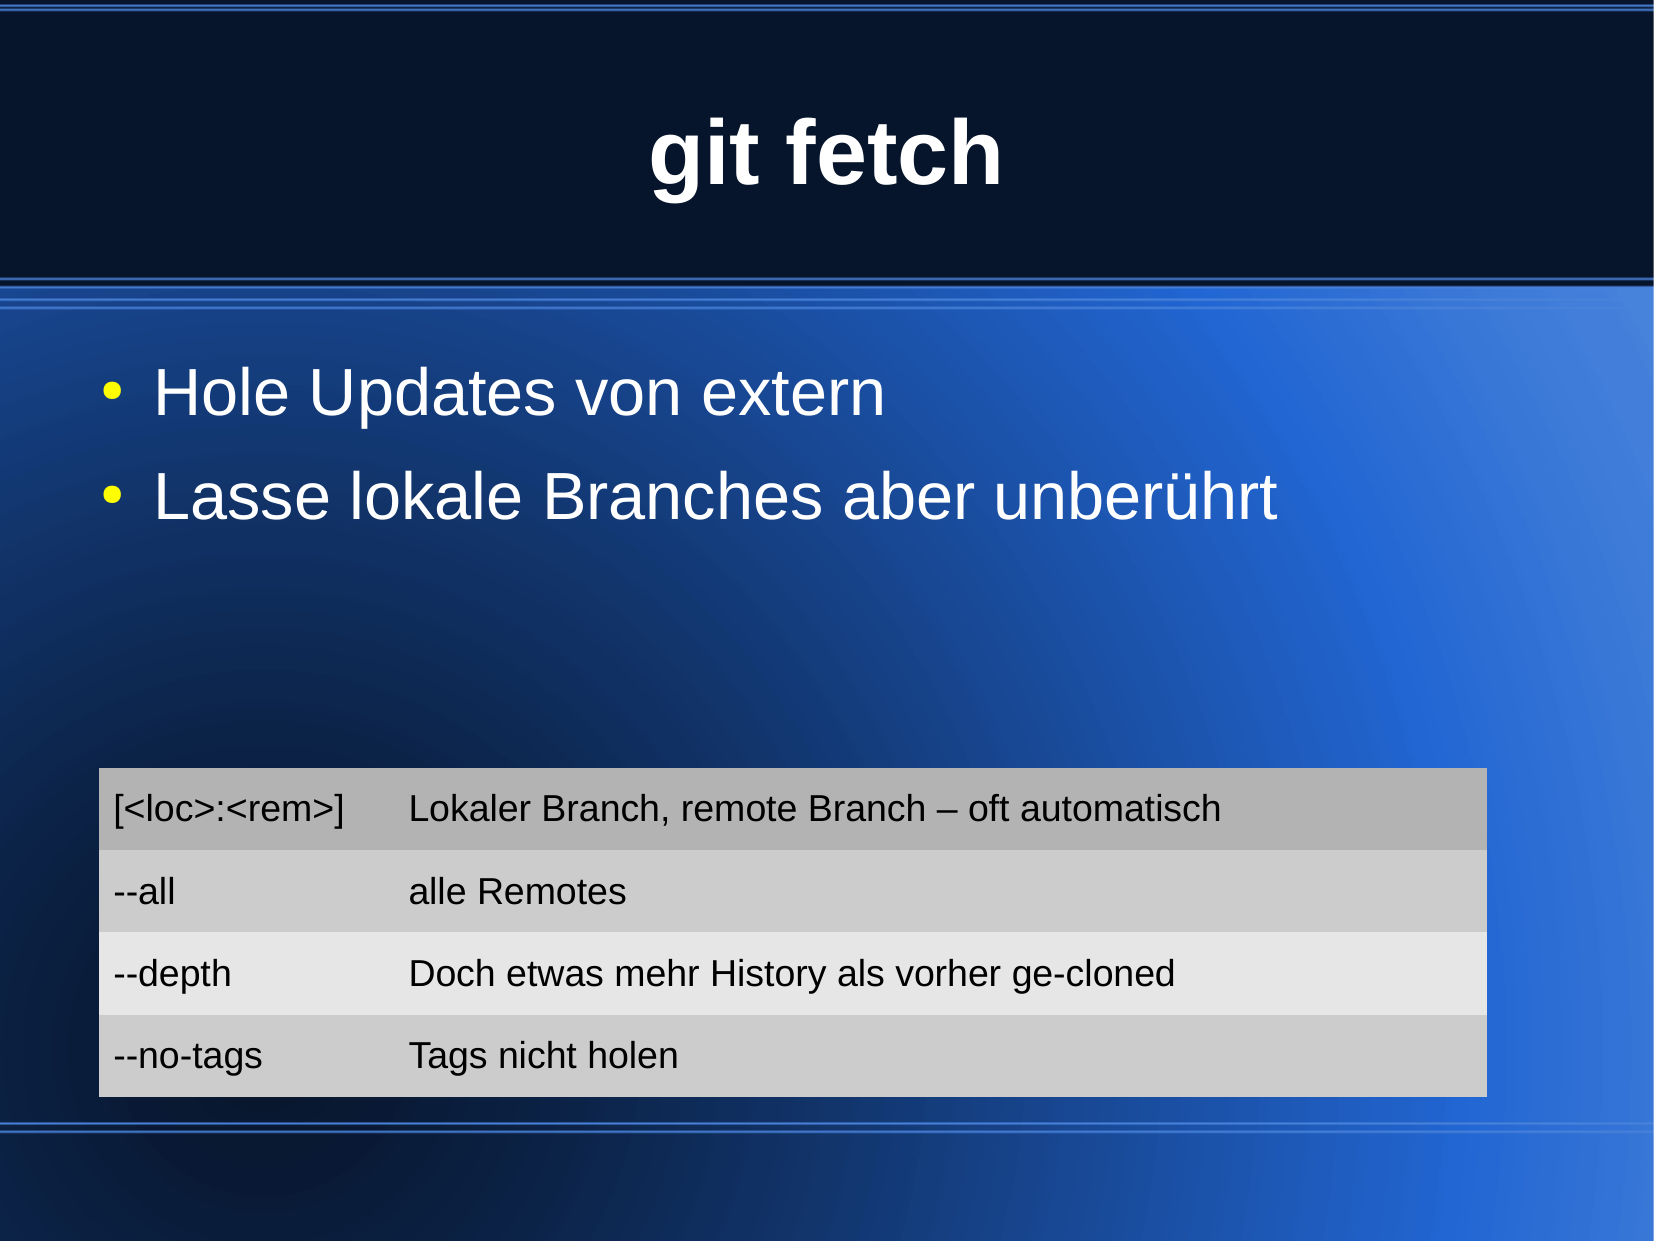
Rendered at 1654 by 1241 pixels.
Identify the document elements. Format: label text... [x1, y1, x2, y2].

table_cell --no-tags [99, 1015, 394, 1097]
list Hole Updates von extern Lasse lokale Branches aber unberührt [82, 355, 1571, 638]
table_header [<loc>:<rem>] [99, 768, 394, 850]
table_cell --all [99, 850, 394, 932]
picture [0, 0, 1654, 1241]
table_cell Tags nicht holen [394, 1015, 1487, 1097]
table_cell Doch etwas mehr History als vorher ge-cloned [394, 932, 1487, 1015]
title git fetch [82, 49, 1571, 257]
table_cell --depth [99, 932, 394, 1015]
table_cell alle Remotes [394, 850, 1487, 932]
table_header Lokaler Branch, remote Branch – oft automatisch [394, 768, 1487, 850]
